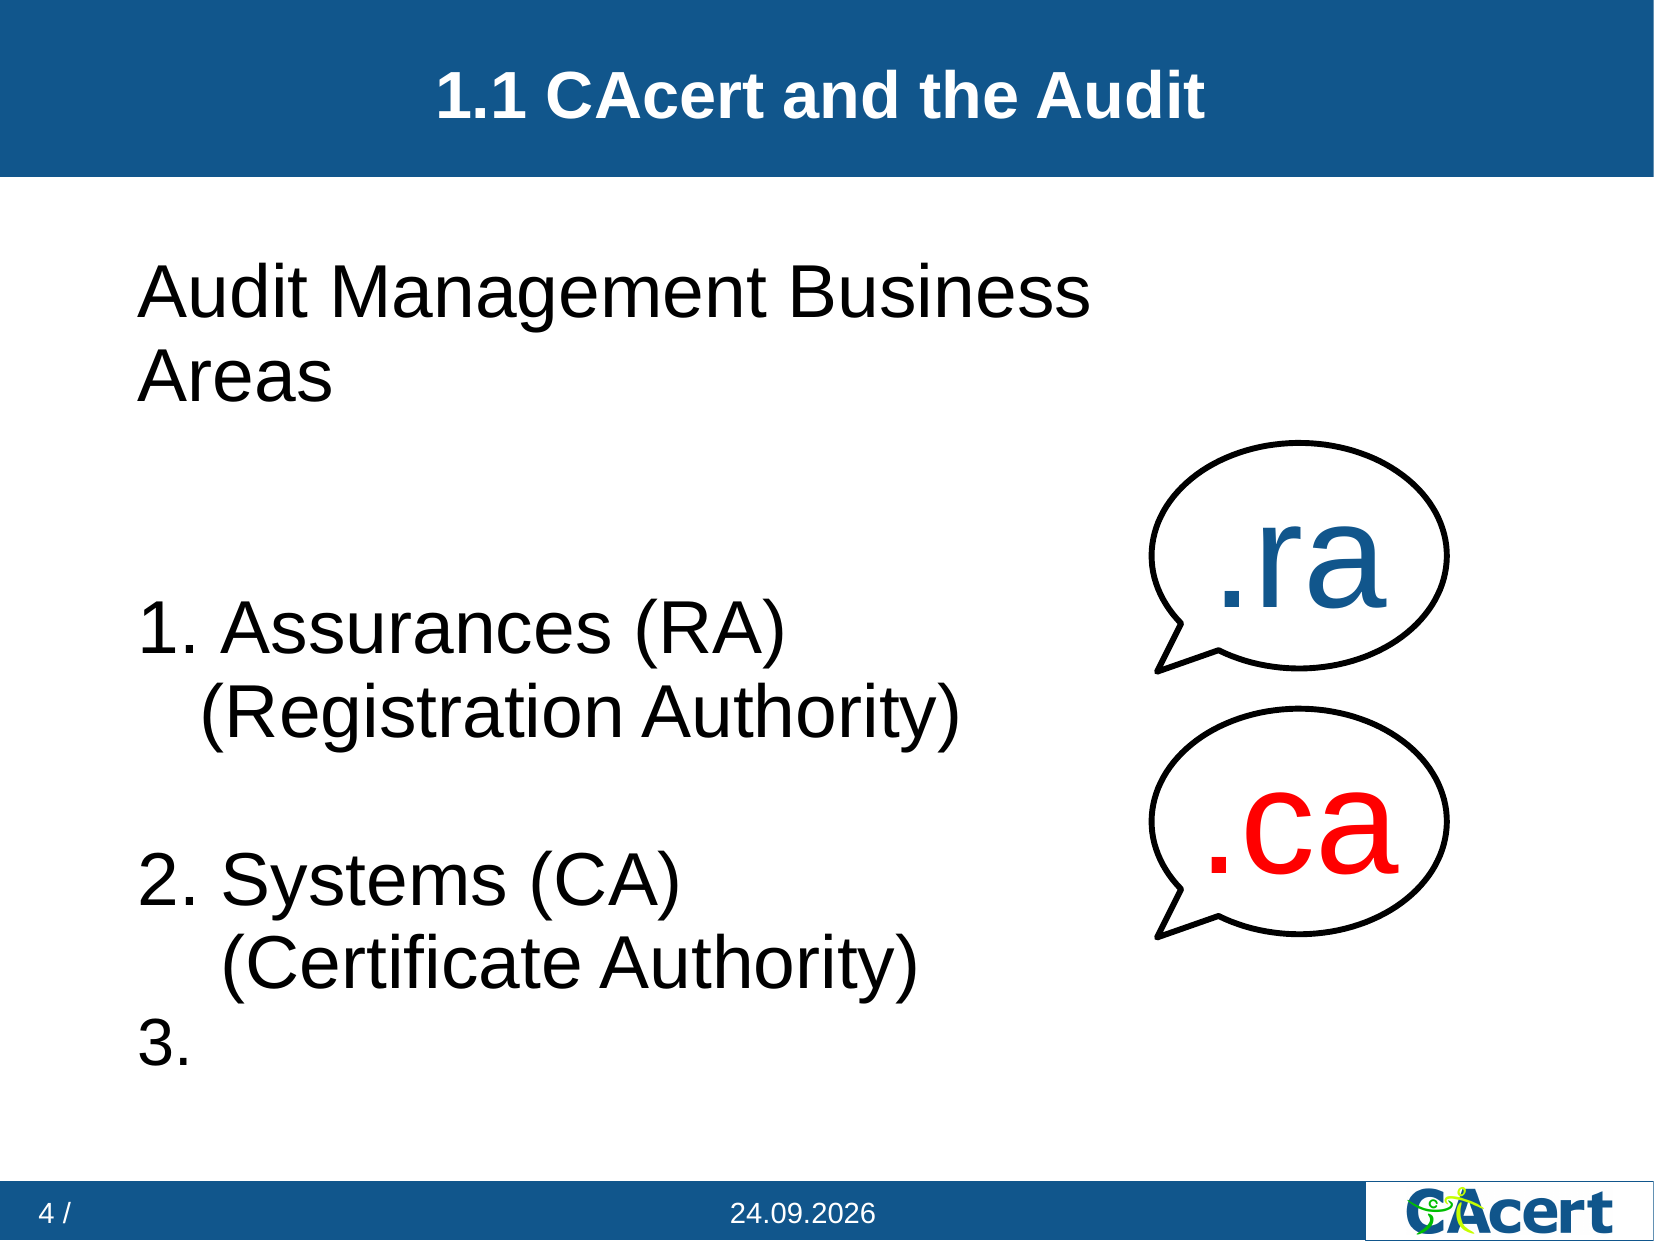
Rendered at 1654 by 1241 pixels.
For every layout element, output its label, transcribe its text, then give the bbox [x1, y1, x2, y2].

title 1.1 CAcert and the Audit [76, 17, 1565, 166]
text_box .ra [1151, 442, 1447, 672]
text_box .ca [1151, 708, 1447, 938]
text_box Audit Management Business Areas Assurances (RA) (Registration Authority) Systems (CA) (Certificate Authority) [122, 241, 1321, 1004]
